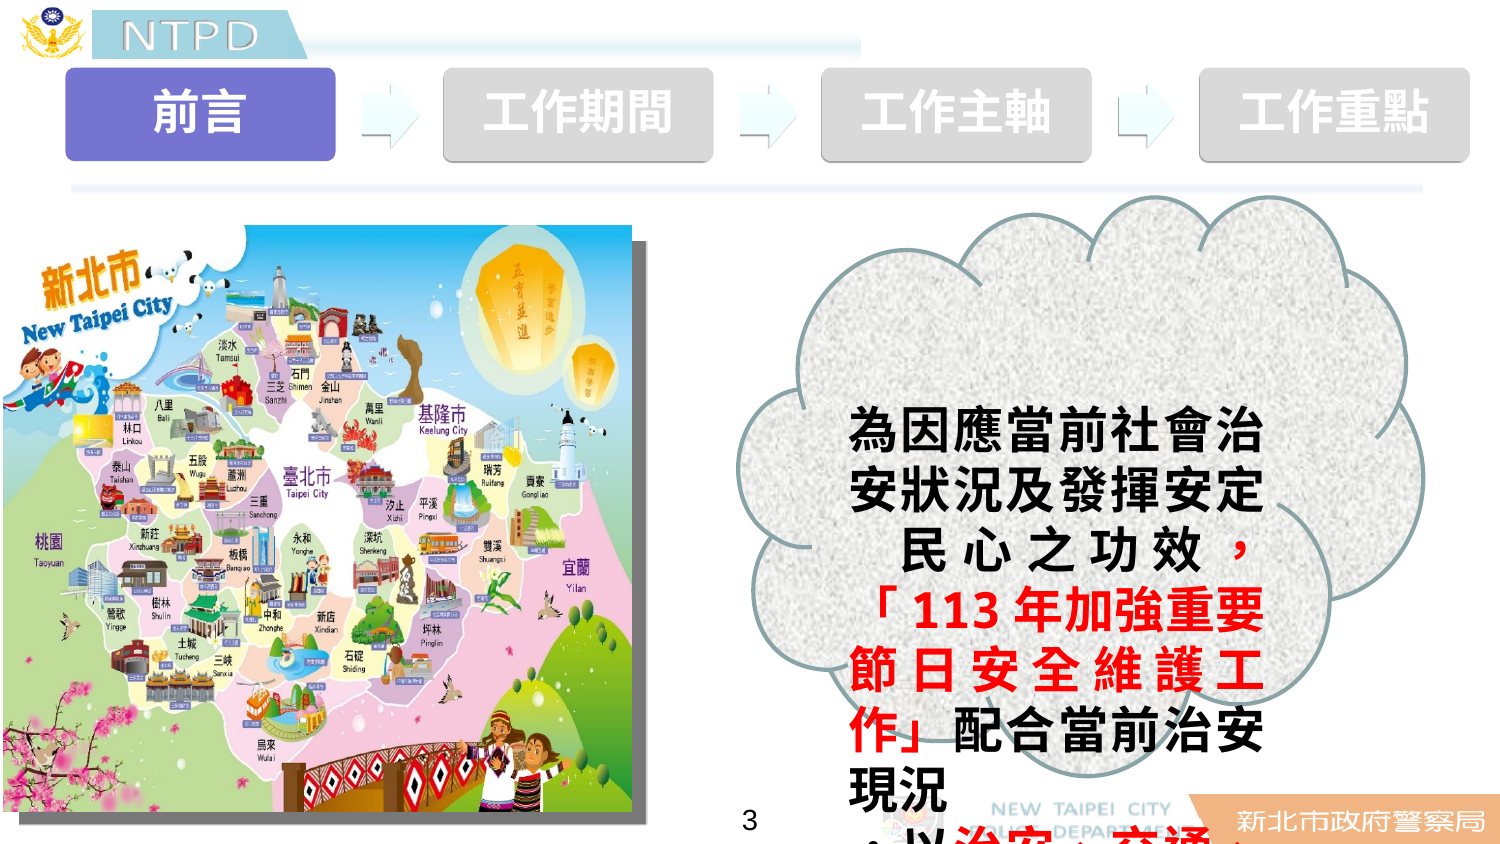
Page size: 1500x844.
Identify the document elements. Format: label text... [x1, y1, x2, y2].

text_box 3 [575, 793, 926, 844]
picture [3, 225, 632, 812]
text_box [362, 80, 420, 148]
text_box [740, 80, 799, 148]
text_box 工作期間 [443, 67, 714, 162]
text_box [1118, 80, 1177, 148]
text_box 工作重點 [1199, 67, 1470, 162]
text_box 為因應當前社會治安狀況及發揮安定 民心之功效，「113年加強重要節日安全維護工作」配合當前治安現況 ，以治安、交通、為民服務為工作重點。 [738, 197, 1424, 777]
text_box 工作主軸 [821, 67, 1092, 162]
text_box 前言 [65, 67, 336, 162]
